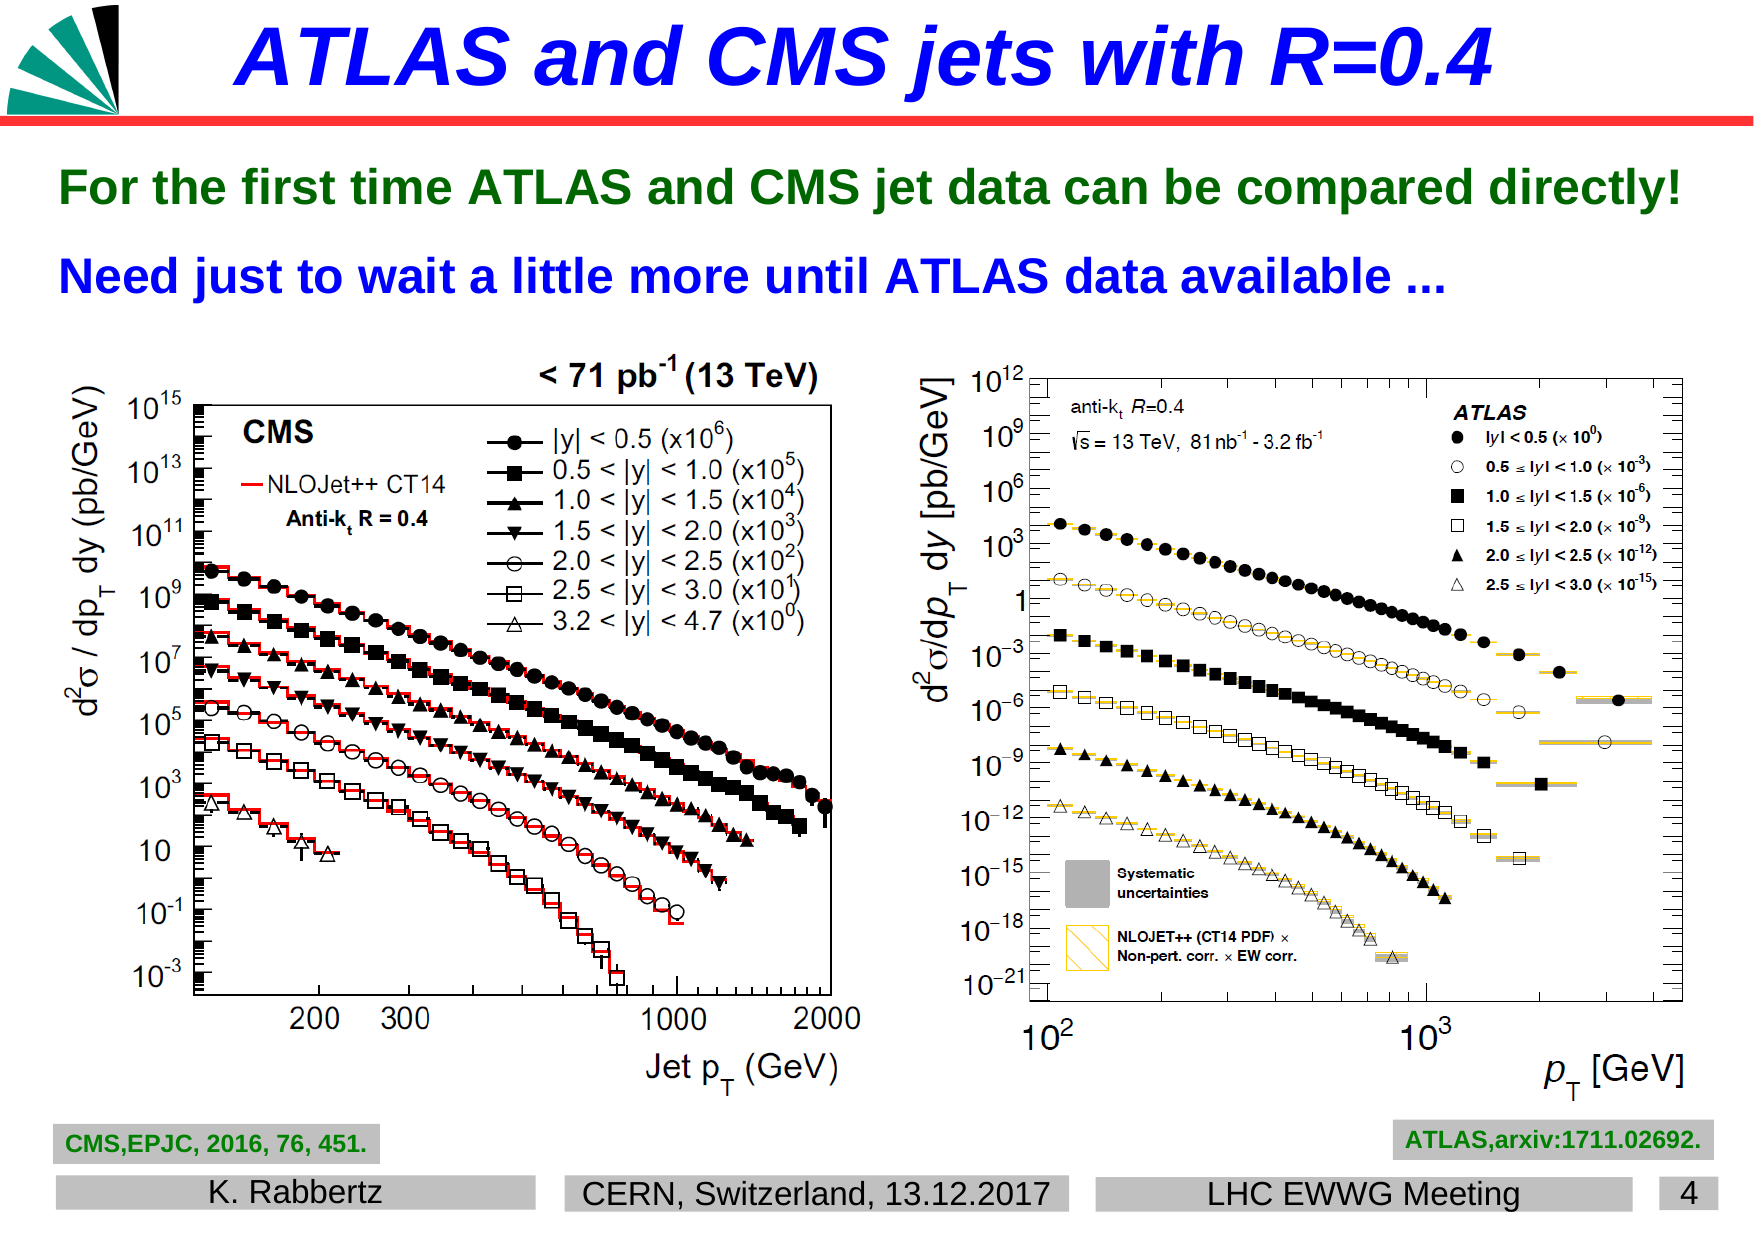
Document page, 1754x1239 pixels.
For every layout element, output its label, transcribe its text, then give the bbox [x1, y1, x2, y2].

picture [909, 353, 1695, 1104]
text_box ATLAS,arxiv:1711.02692. [1392, 1119, 1709, 1160]
text_box Need just to wait a little more until ATLAS data available ... [46, 242, 1457, 313]
text_box For the first time ATLAS and CMS jet data can be compared directly! [46, 153, 1691, 224]
title ATLAS and CMS jets with R=0.4 [123, 0, 1606, 114]
picture [7, 5, 119, 116]
text_box CMS,EPJC, 2016, 76, 451. [53, 1123, 380, 1164]
picture [50, 341, 868, 1098]
